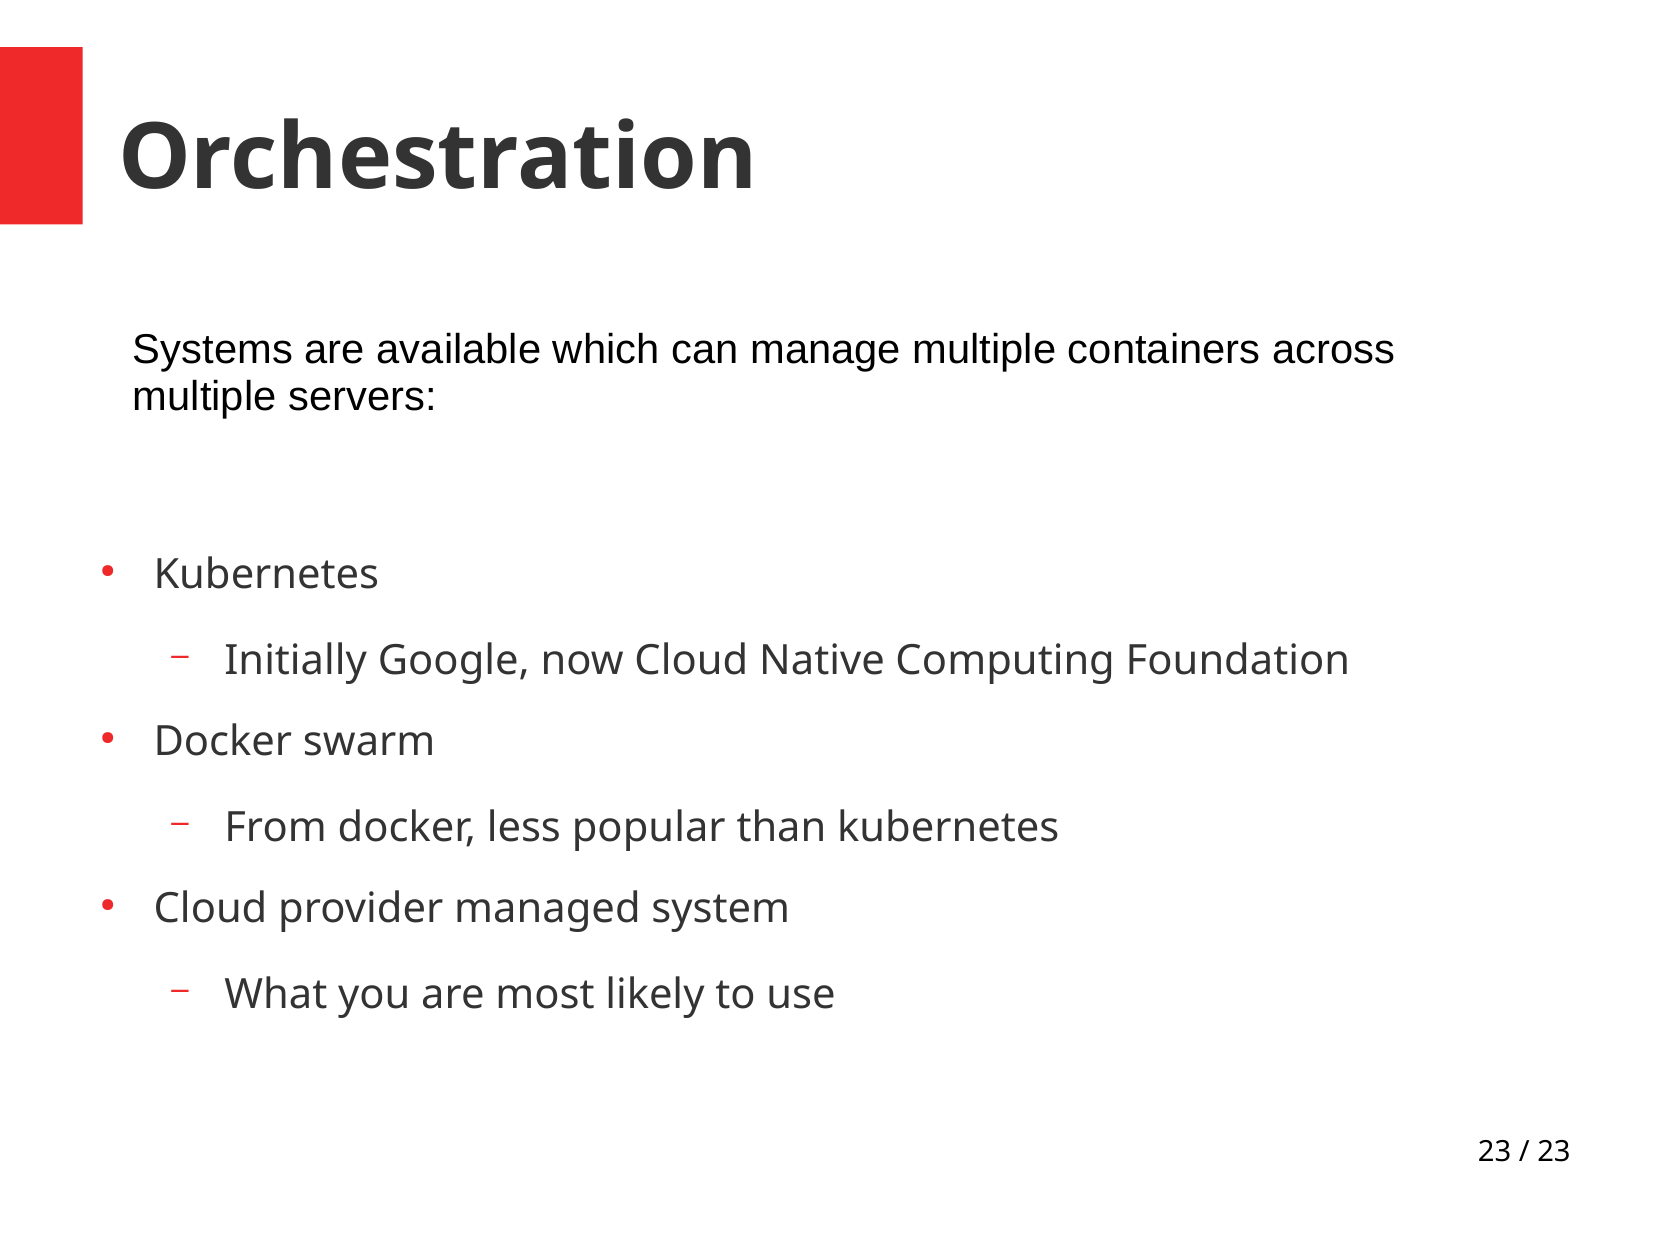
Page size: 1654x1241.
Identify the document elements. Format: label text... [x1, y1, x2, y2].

text_box Systems are available which can manage multiple containers across multiple servers: [118, 318, 1524, 427]
list Kubernetes Initially Google, now Cloud Native Computing Foundation Docker swarm From docker, less popular than kubernetes Cloud provider managed system What you are most likely to use [82, 543, 1501, 1052]
title Orchestration [118, 49, 1571, 257]
